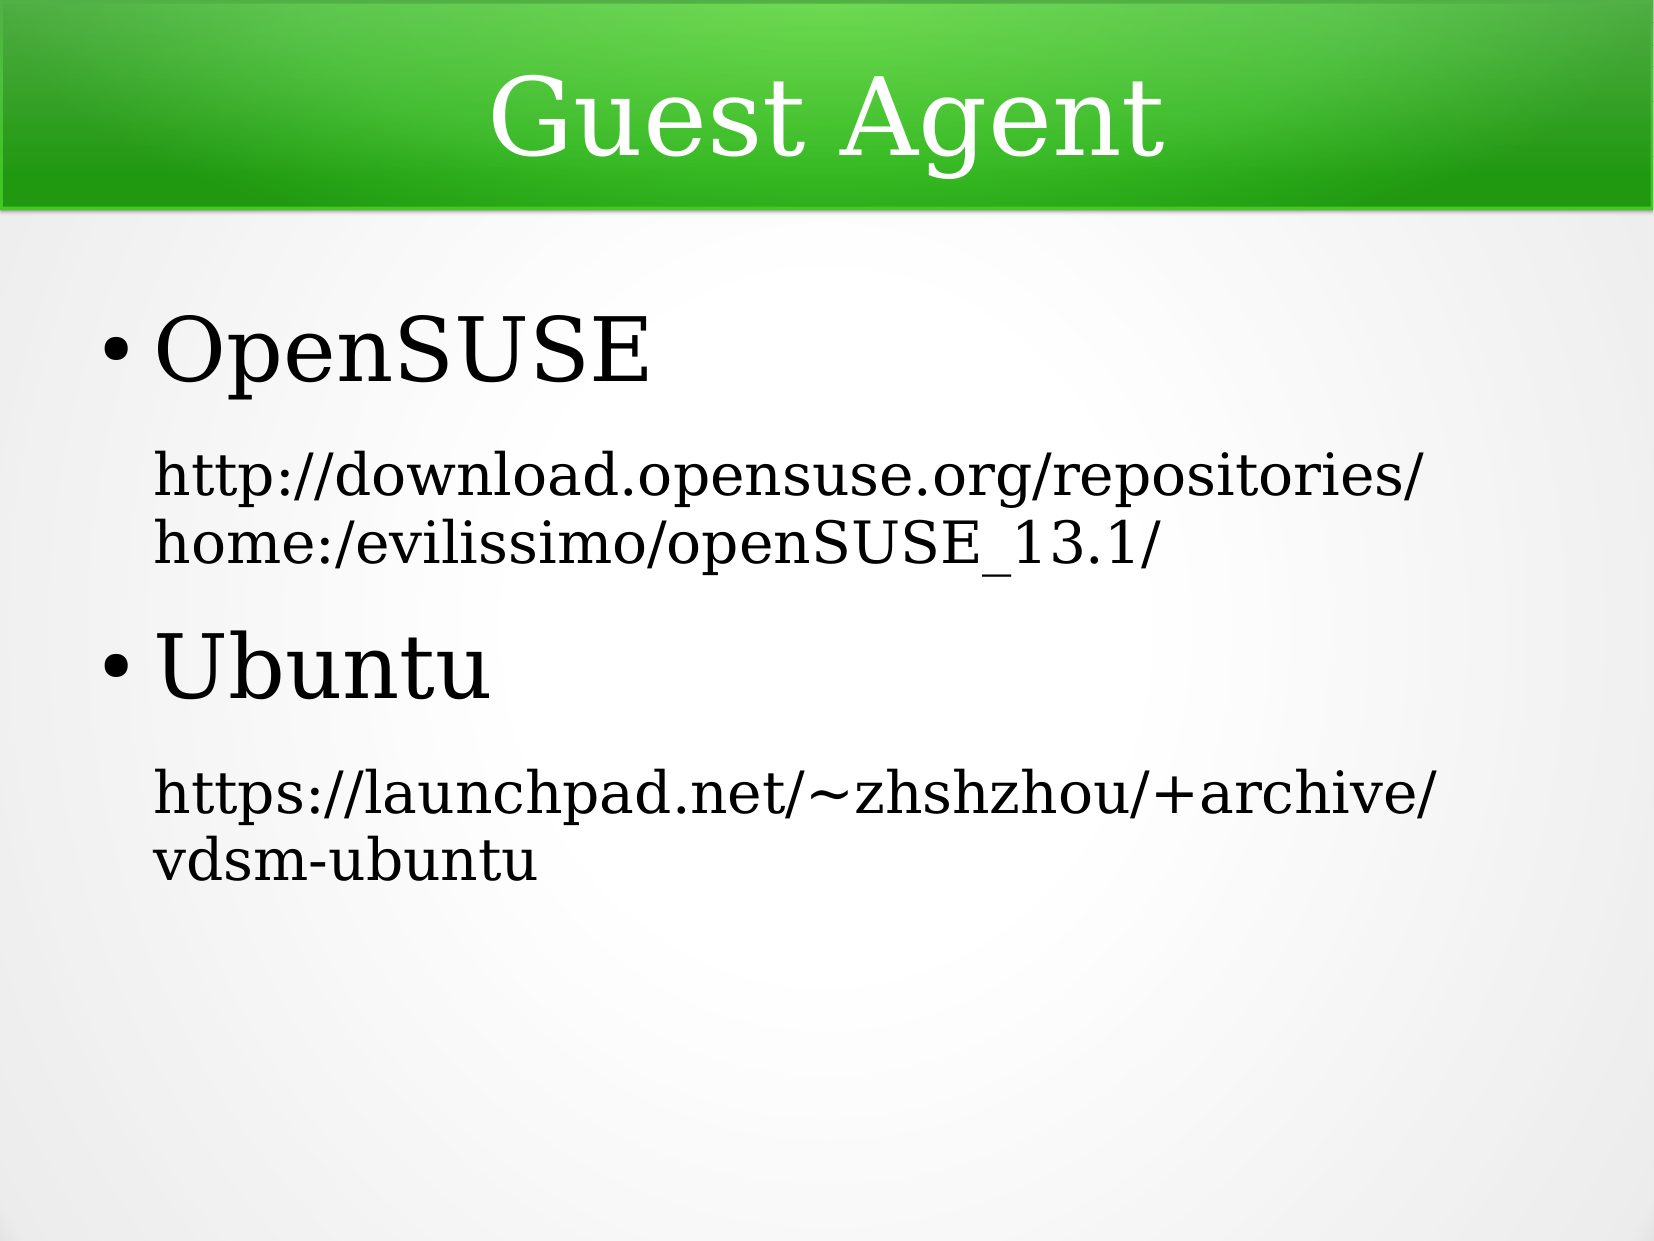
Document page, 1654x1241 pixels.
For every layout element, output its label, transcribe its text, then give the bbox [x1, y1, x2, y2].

title Guest Agent [82, 47, 1571, 189]
list OpenSUSE http://download.opensuse.org/repositories/home:/evilissimo/openSUSE_13.1/ Ubuntu https://launchpad.net/~zhshzhou/+archive/vdsm-ubuntu [82, 299, 1571, 1019]
